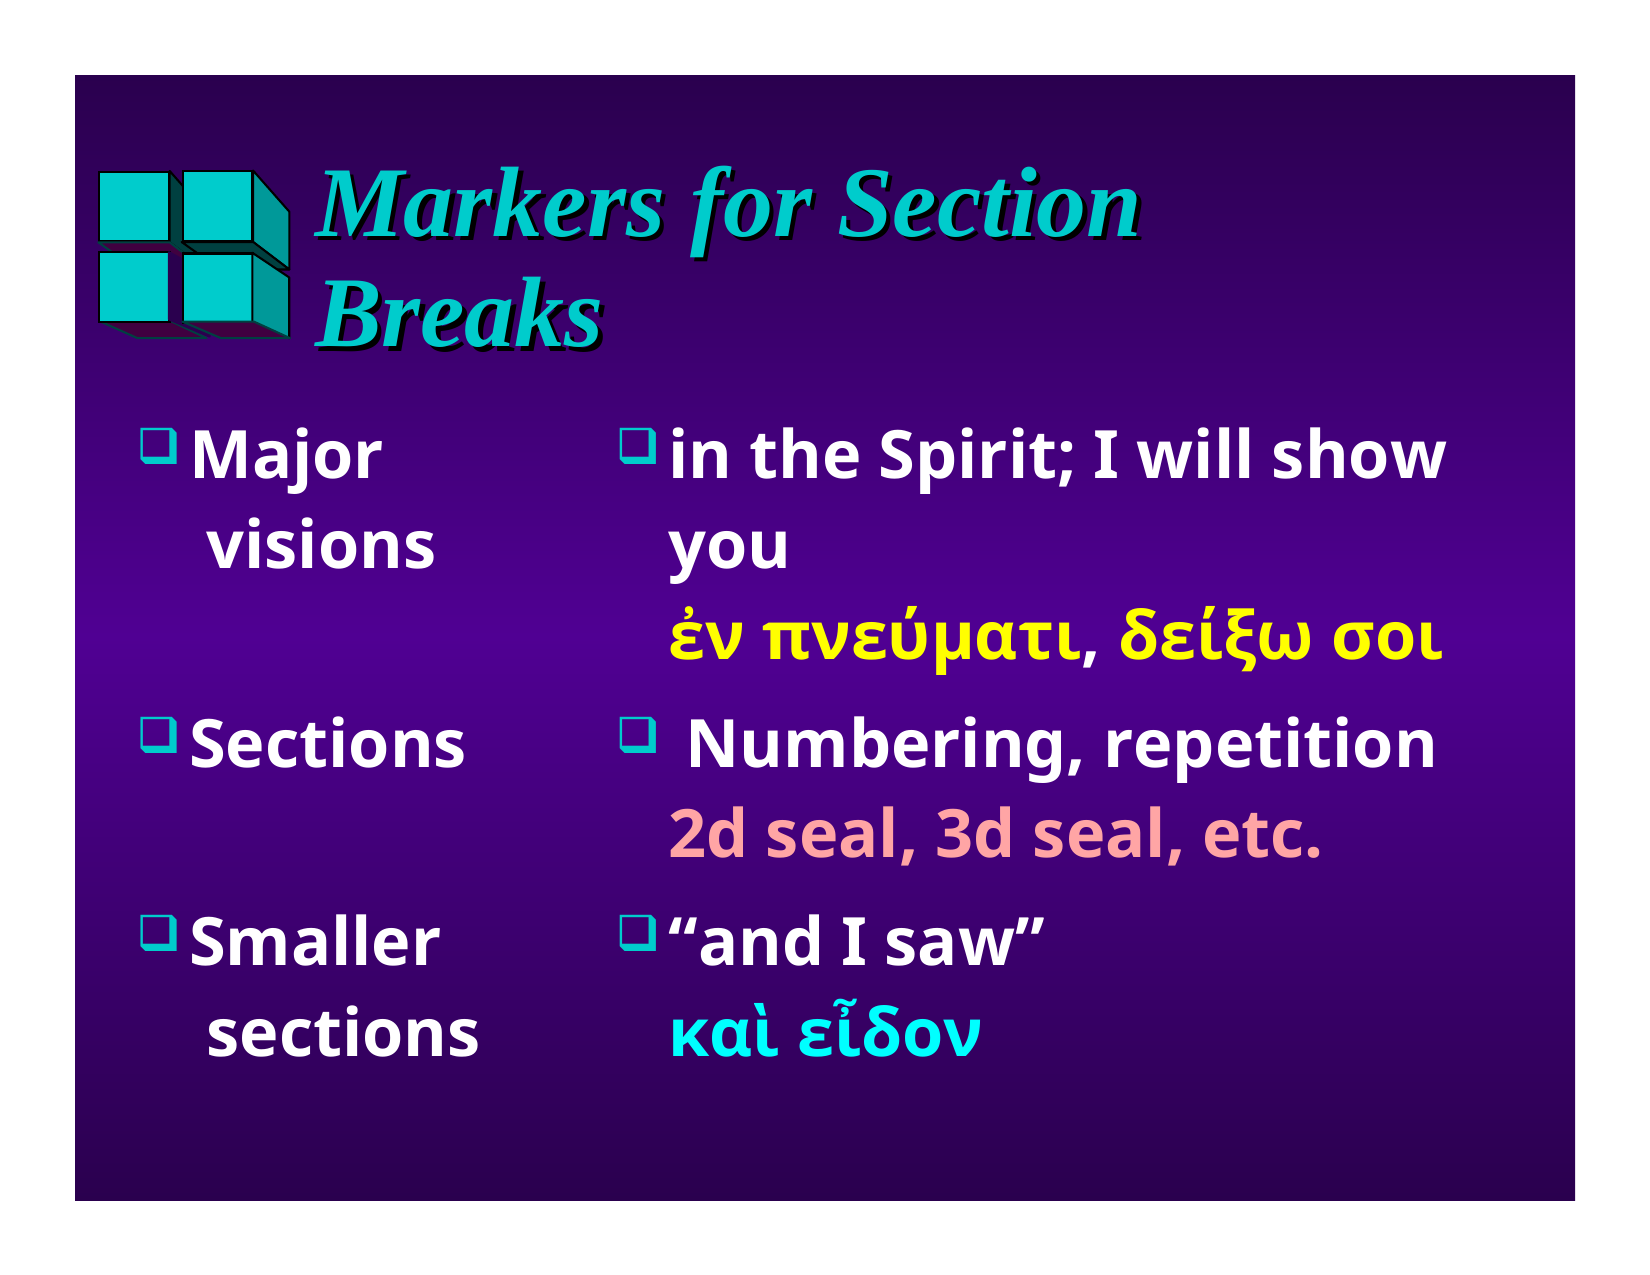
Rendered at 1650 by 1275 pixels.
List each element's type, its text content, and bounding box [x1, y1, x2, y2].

title Markers for Section Breaks [299, 120, 1463, 395]
list Major visions Sections Smaller sections [122, 399, 615, 1101]
list in the Spirit; I will show you ἐν πνεύματι, δείξω σοι Numbering, repetition 2d seal, 3d seal, etc. “and I saw” καὶ εἶδον [601, 399, 1523, 1153]
